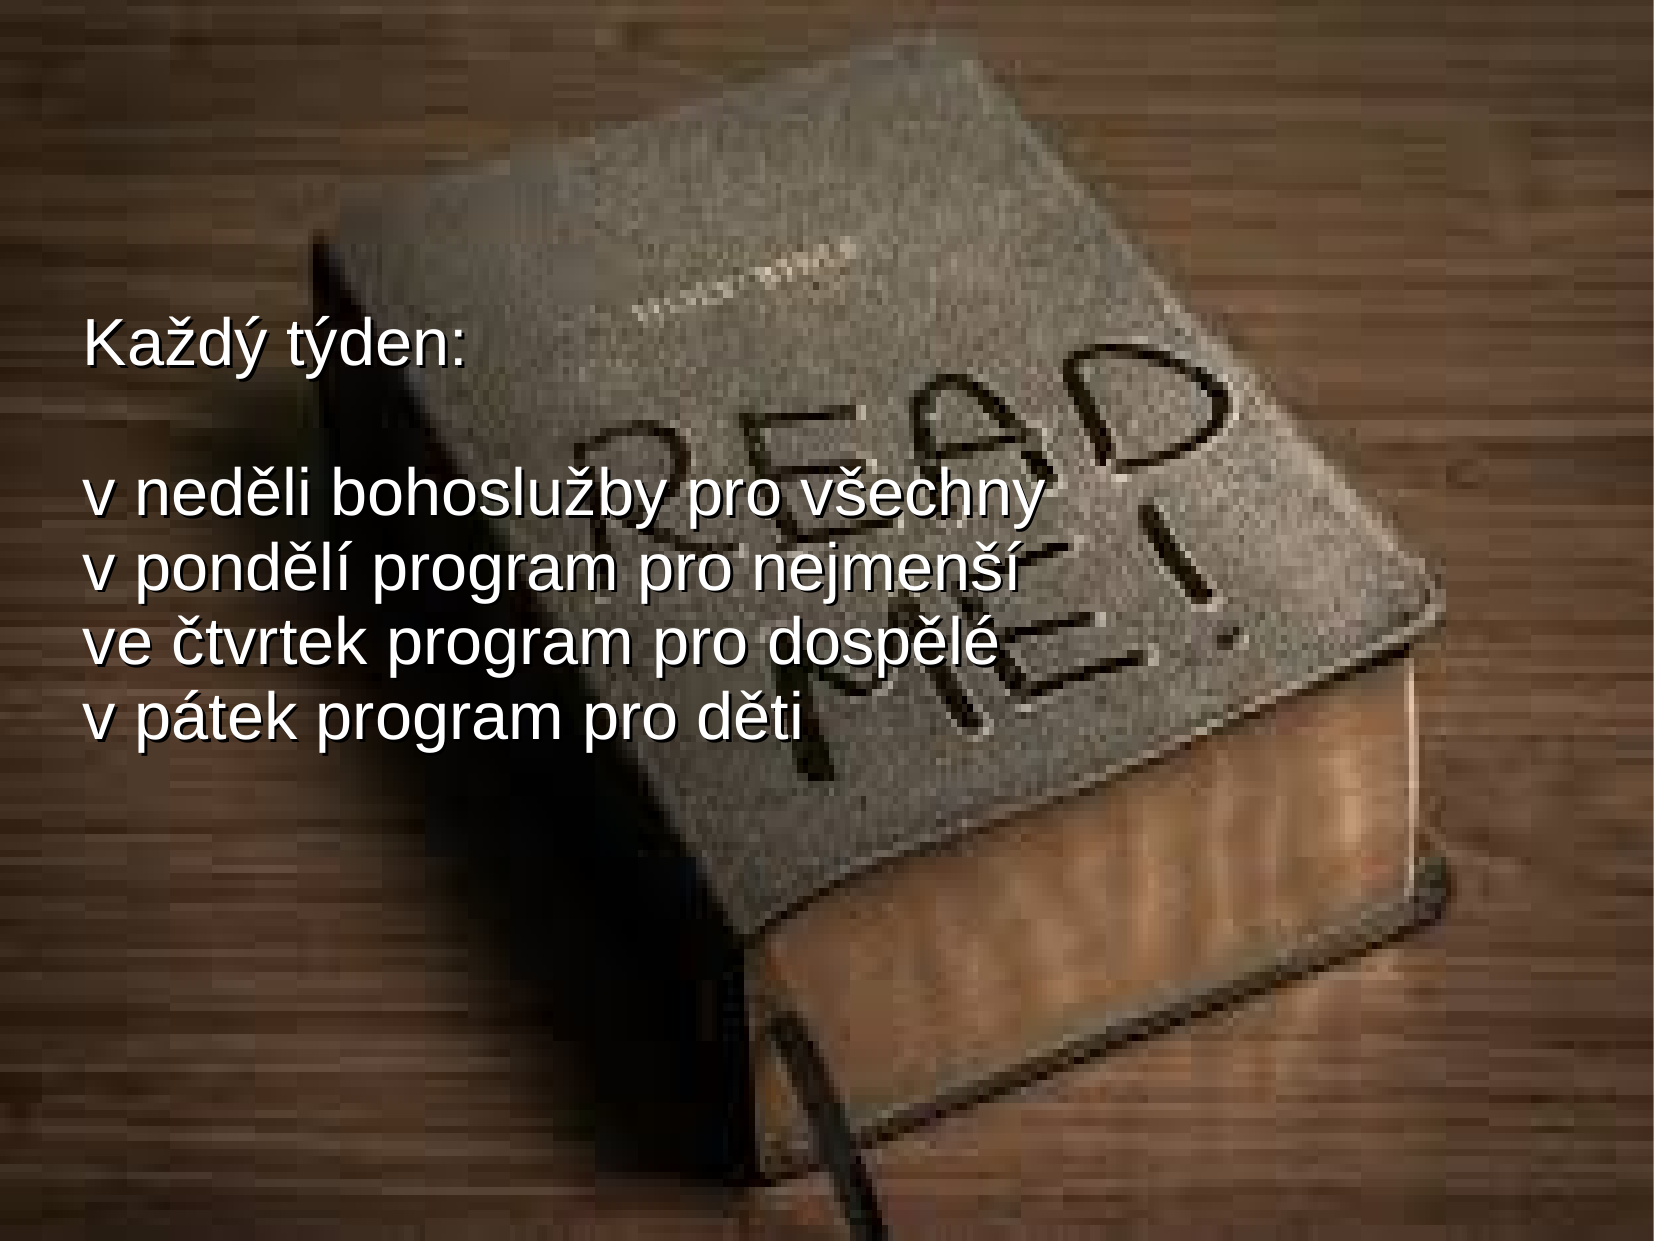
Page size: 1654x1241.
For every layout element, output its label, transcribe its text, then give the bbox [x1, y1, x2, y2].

picture [0, 0, 1654, 1241]
subtitle Každý týden: v neděli bohoslužby pro všechny v pondělí program pro nejmenší ve čtvrtek program pro dospělé v pátek program pro děti [82, 49, 1571, 1010]
